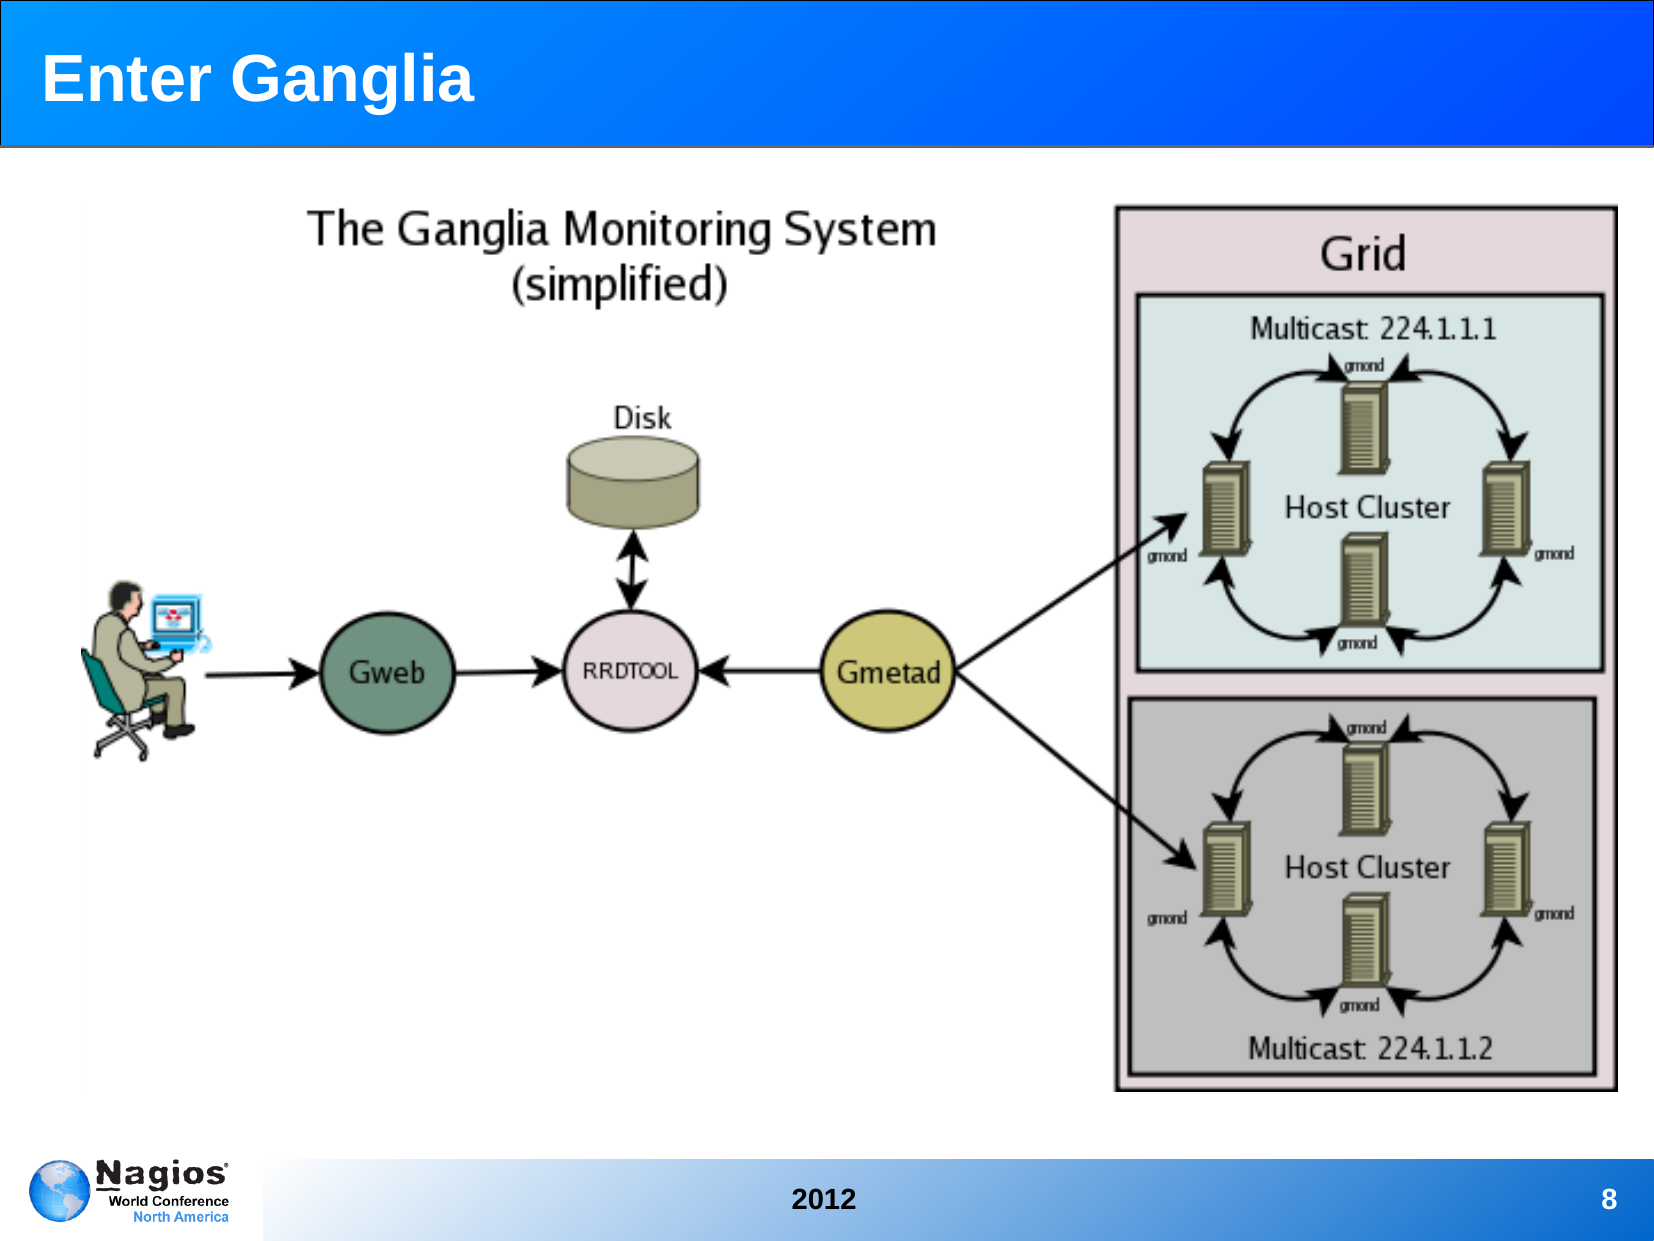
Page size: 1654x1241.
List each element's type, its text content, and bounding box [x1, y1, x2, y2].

picture [81, 200, 1618, 1092]
picture [29, 1159, 229, 1235]
title Enter Ganglia [41, 29, 1248, 127]
